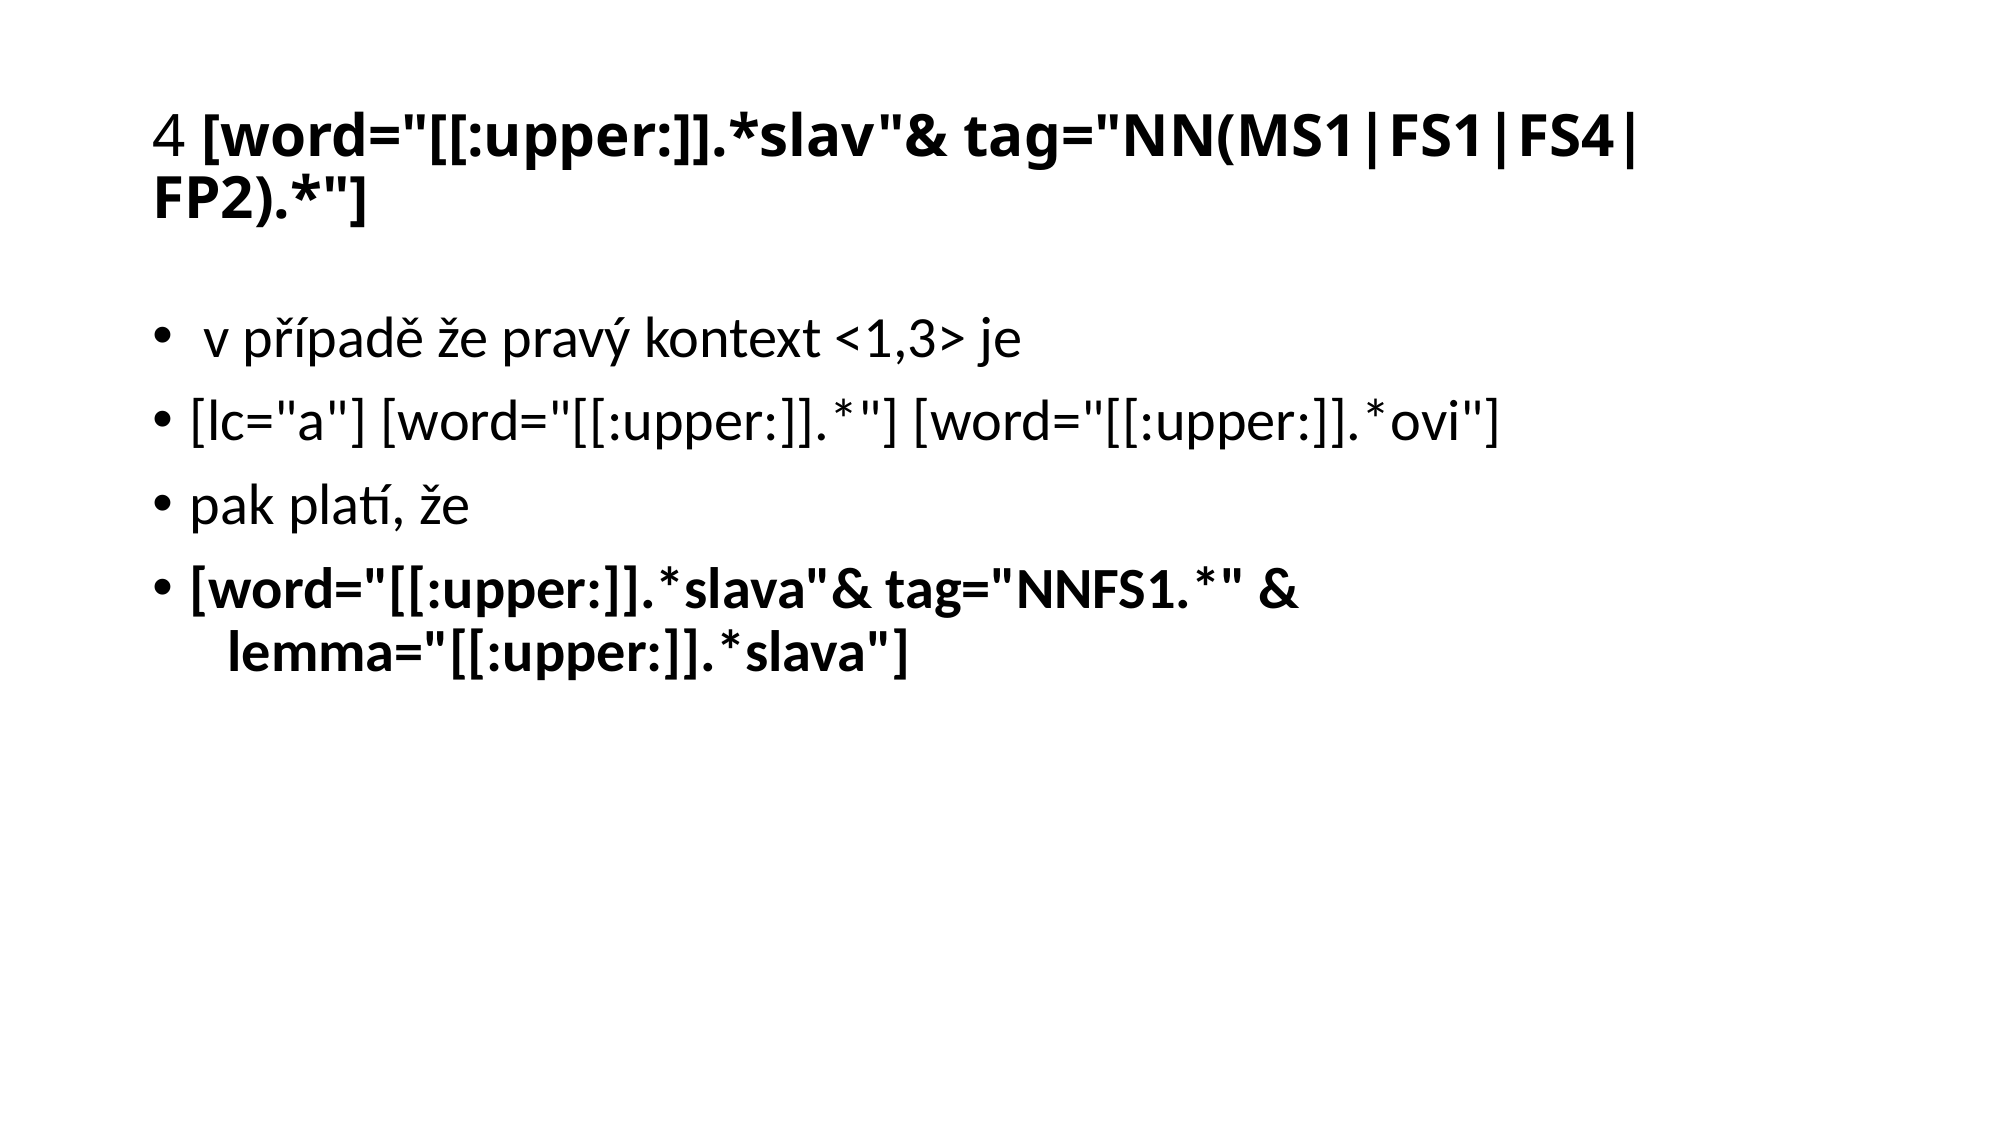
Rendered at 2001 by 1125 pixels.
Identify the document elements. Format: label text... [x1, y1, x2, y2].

title 4 [word="[[:upper:]].*slav"& tag="NN(MS1|FS1|FS4|FP2).*"] [137, 59, 1863, 278]
list v případě že pravý kontext <1,3> je [lc="a"] [word="[[:upper:]].*"] [word="[[:upper:]].*ovi"] pak platí, že [word="[[:upper:]].*slava"& tag="NNFS1.*" & lemma="[[:upper:]].*slava"] [137, 299, 1863, 1014]
